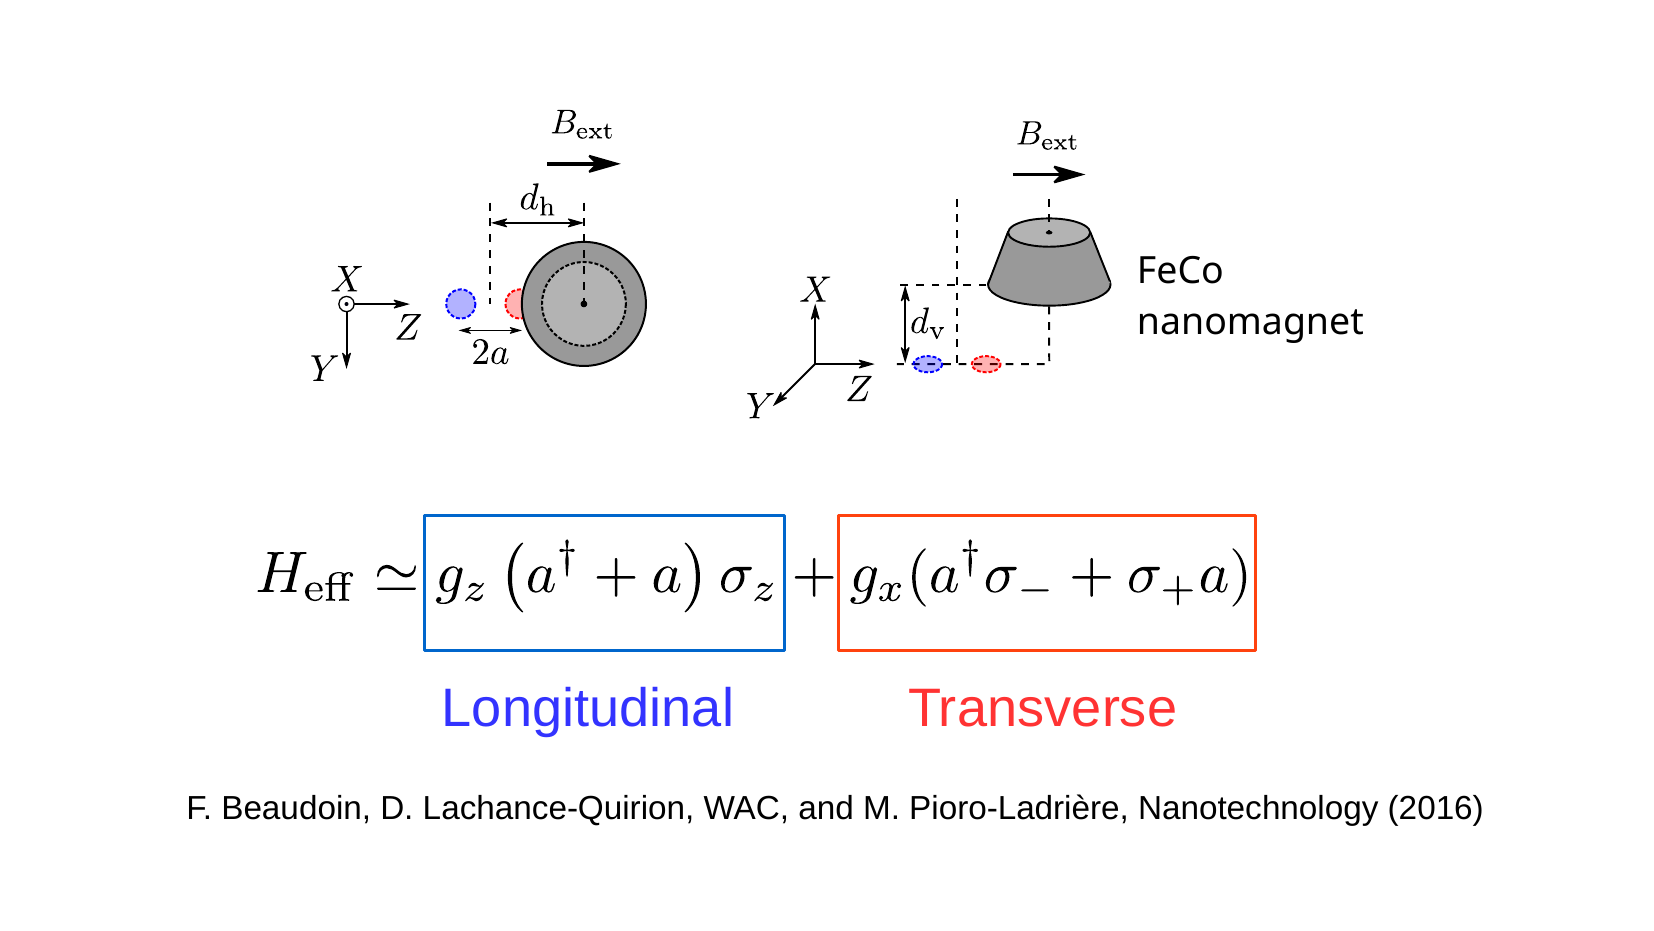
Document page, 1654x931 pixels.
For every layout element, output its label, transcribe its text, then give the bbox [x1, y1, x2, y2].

picture [738, 112, 1123, 428]
text_box [840, 539, 1252, 613]
text_box F. Beaudoin, D. Lachance-Quirion, WAC, and M. Pioro-Ladrière, Nanotechnology (2016) [171, 782, 1504, 835]
text_box Transverse [893, 669, 1239, 756]
text_box FeCo nanomagnet [1122, 236, 1441, 339]
text_box Longitudinal [426, 669, 773, 756]
picture [301, 96, 656, 393]
text_box [255, 539, 423, 613]
text_box [426, 539, 783, 613]
text_box [786, 539, 837, 613]
